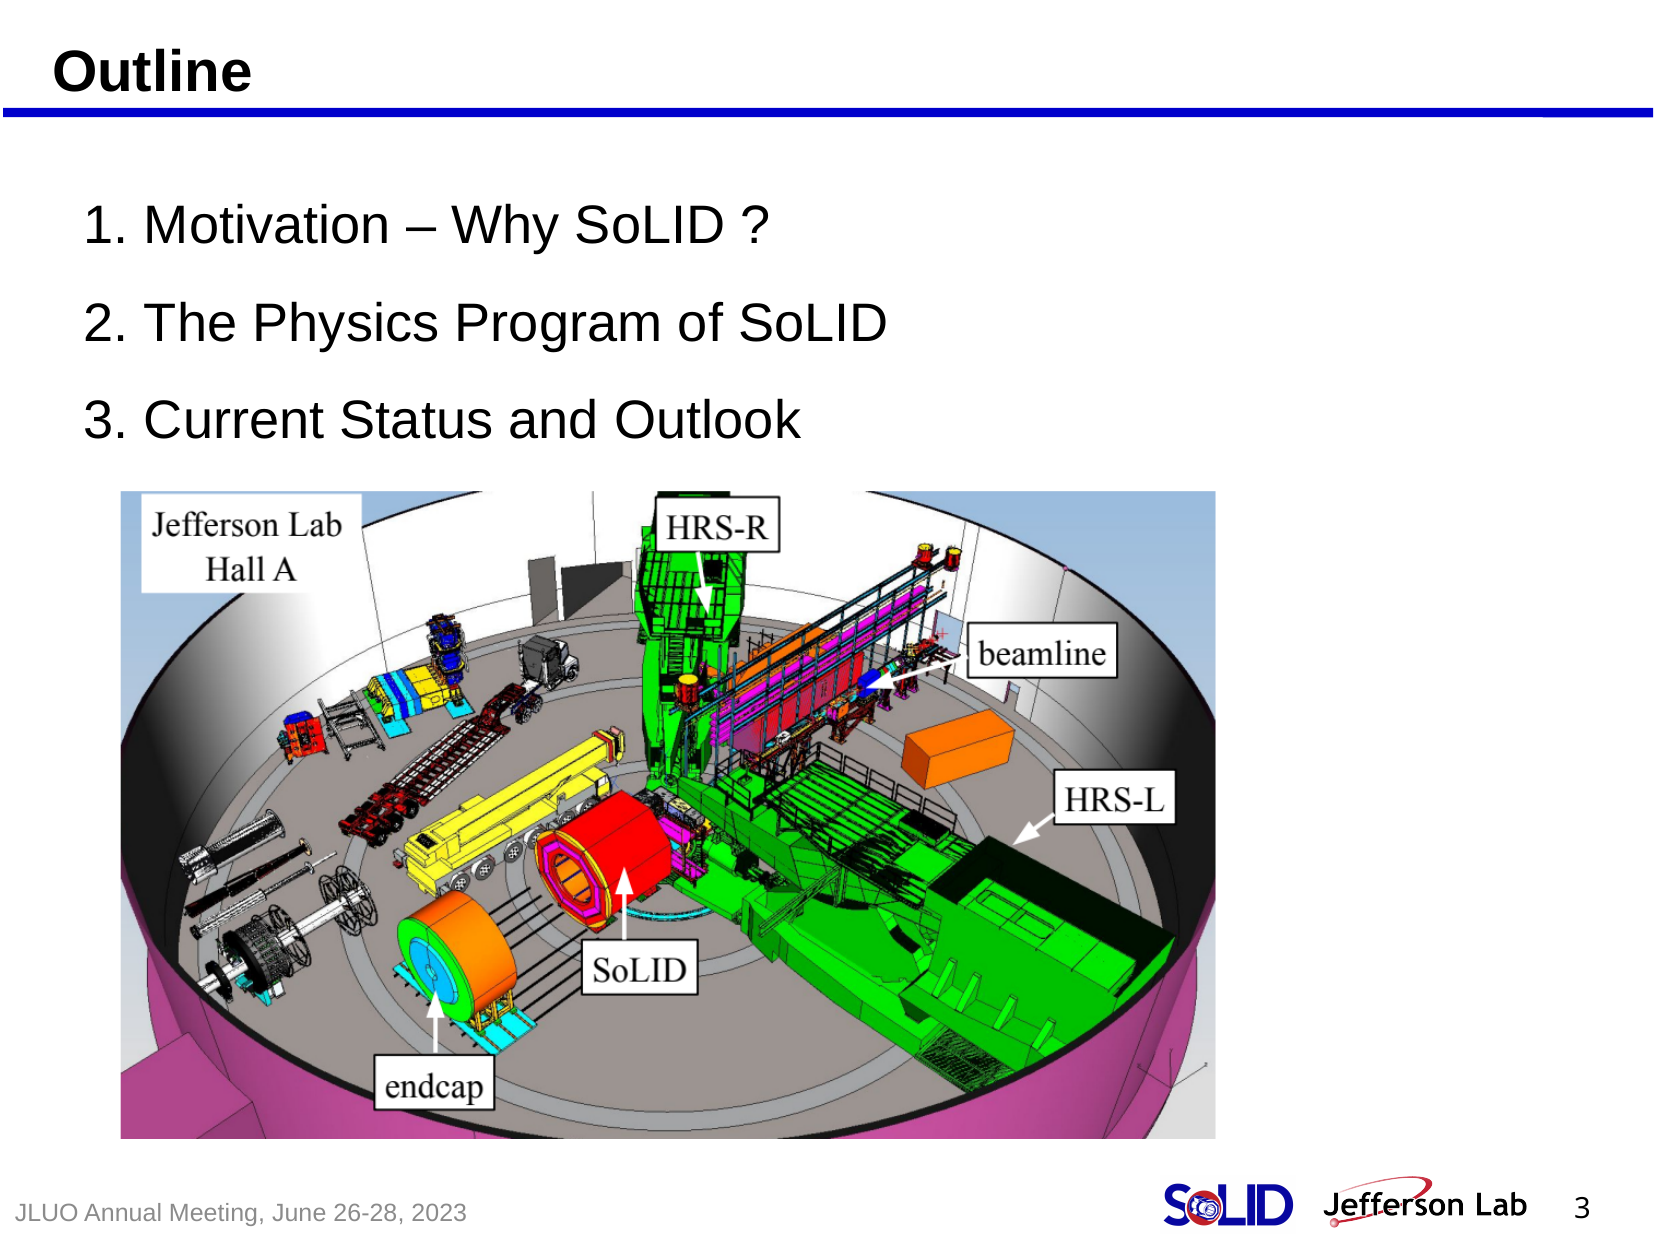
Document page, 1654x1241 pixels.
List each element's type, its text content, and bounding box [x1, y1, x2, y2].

picture [1321, 1168, 1540, 1239]
text_box Motivation – Why SoLID ? The Physics Program of SoLID Current Status and Outlook [69, 150, 1238, 450]
text_box Outline [37, 25, 1613, 101]
picture [1160, 1175, 1296, 1234]
picture [100, 489, 1256, 1139]
